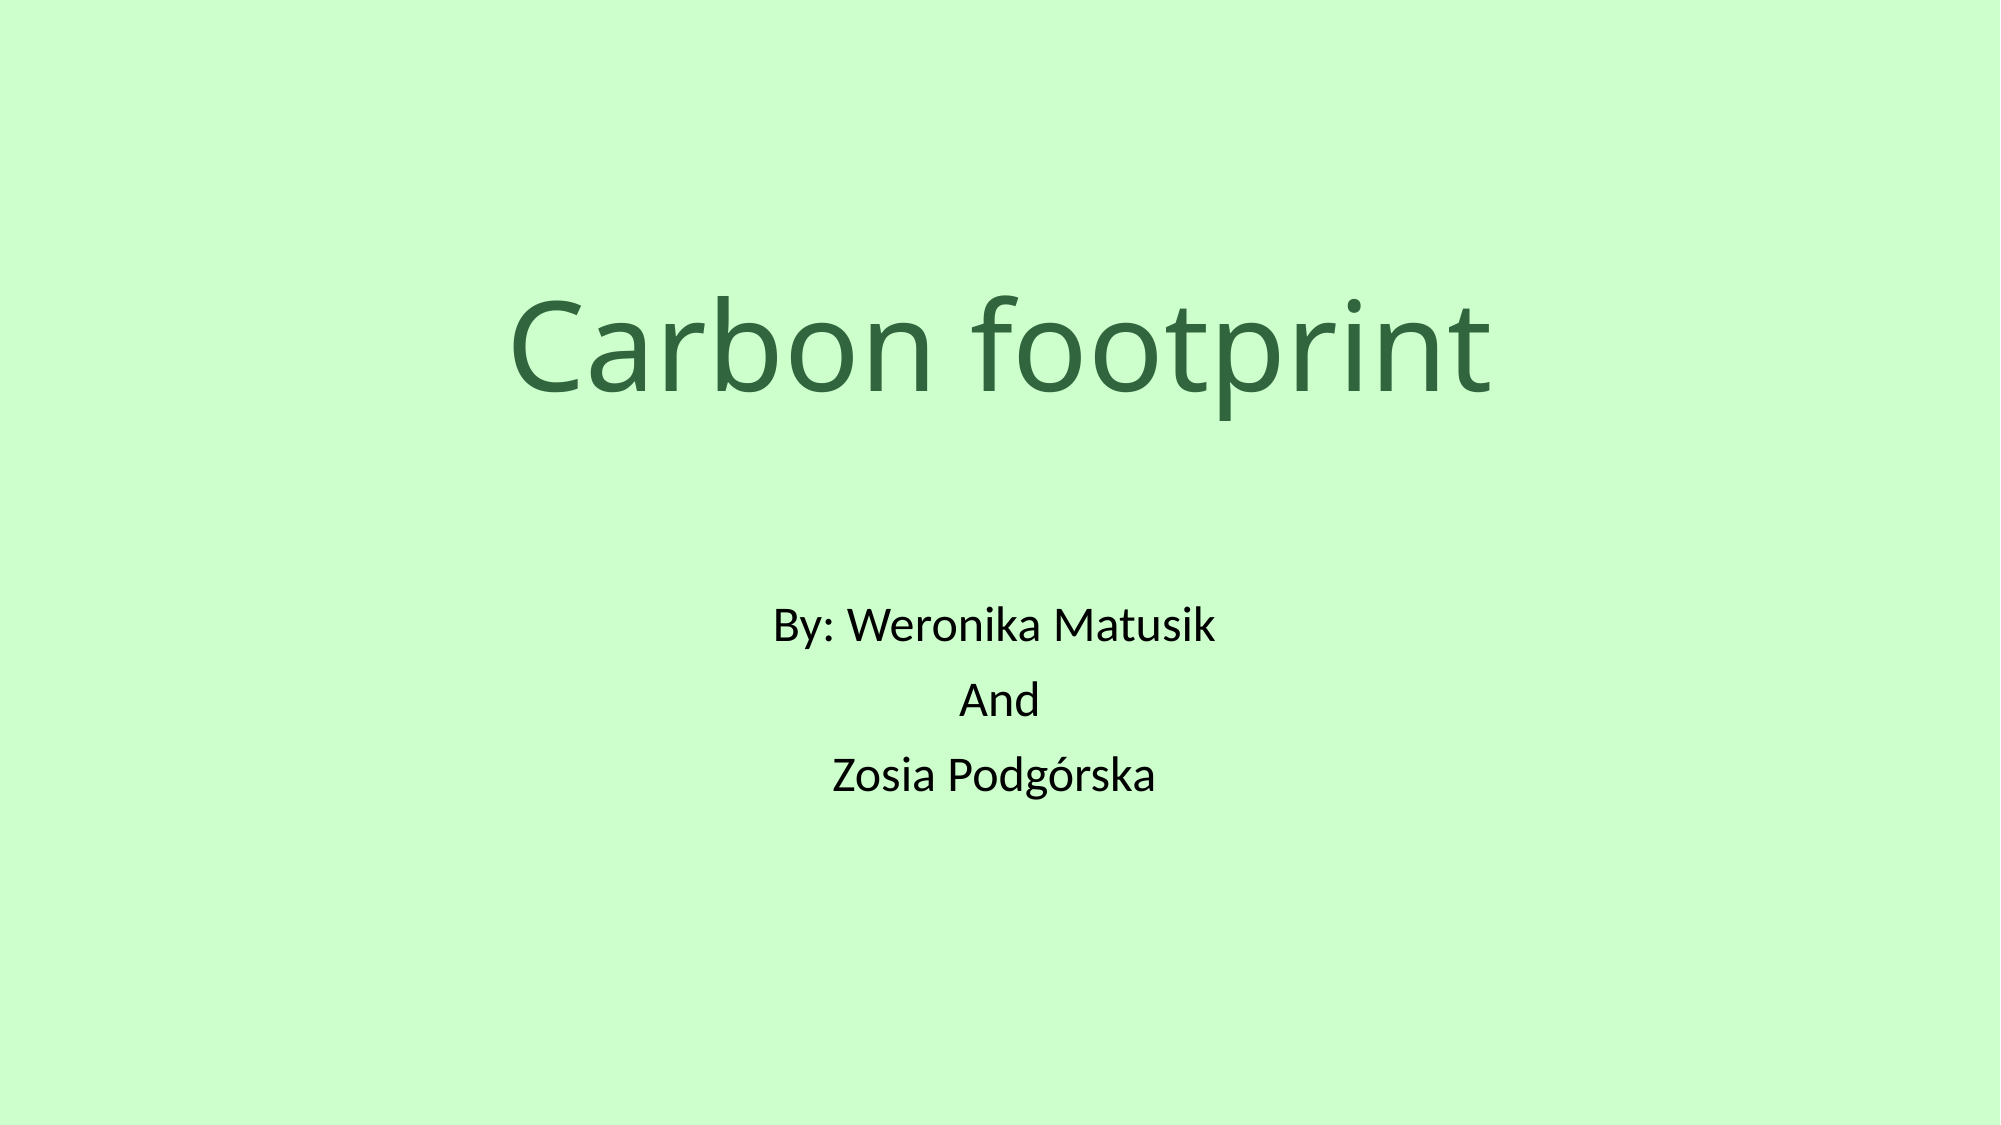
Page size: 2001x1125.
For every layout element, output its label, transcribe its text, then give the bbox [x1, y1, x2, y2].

subtitle By: Weronika Matusik And Zosia Podgórska [249, 590, 1750, 863]
title Carbon footprint [249, 184, 1750, 576]
